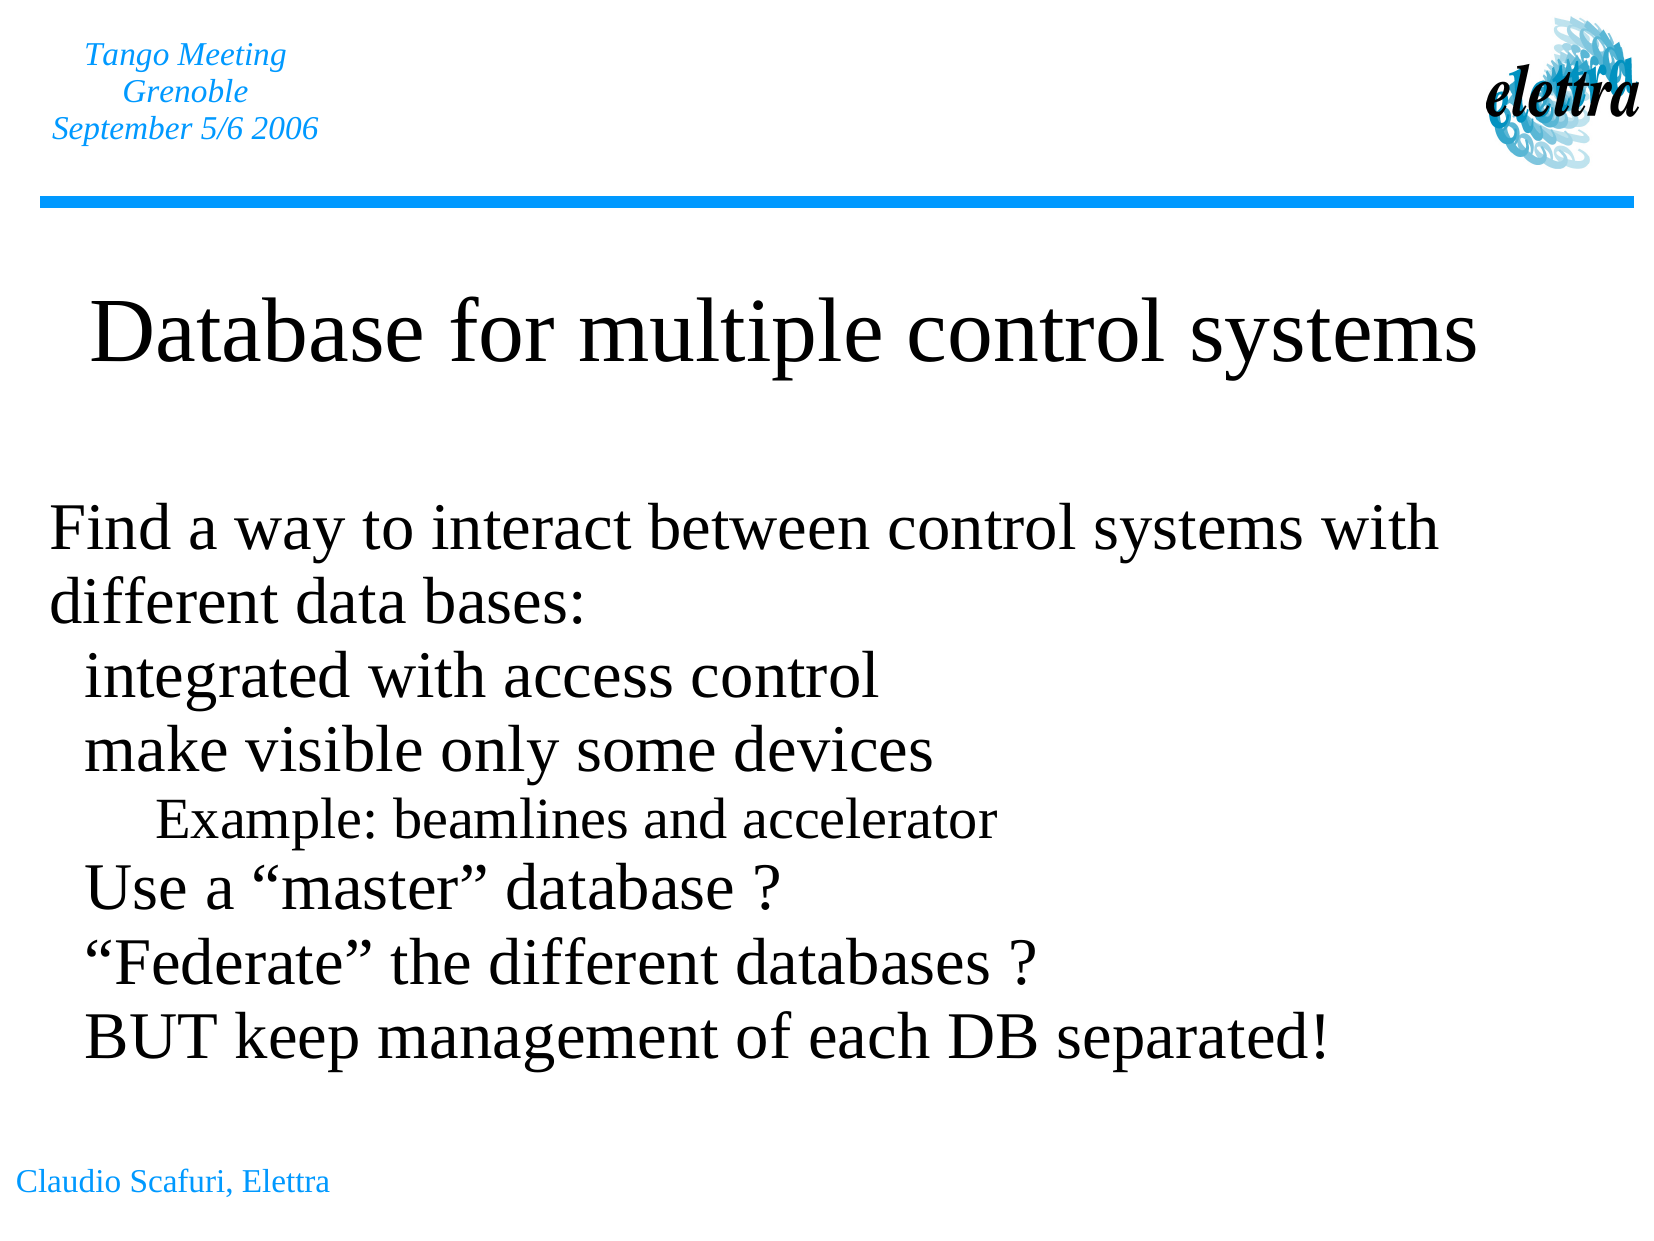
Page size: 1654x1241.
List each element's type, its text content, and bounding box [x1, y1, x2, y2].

picture [1486, 16, 1639, 169]
title Database for multiple control systems [79, 226, 1492, 407]
subtitle Find a way to interact between control systems with different data bases: integrated with access control make visible only some devices Example: beamlines and accelerator Use a “master” database ? “Federate” the different databases ? BUT keep management of each DB separated! [49, 407, 1624, 1155]
